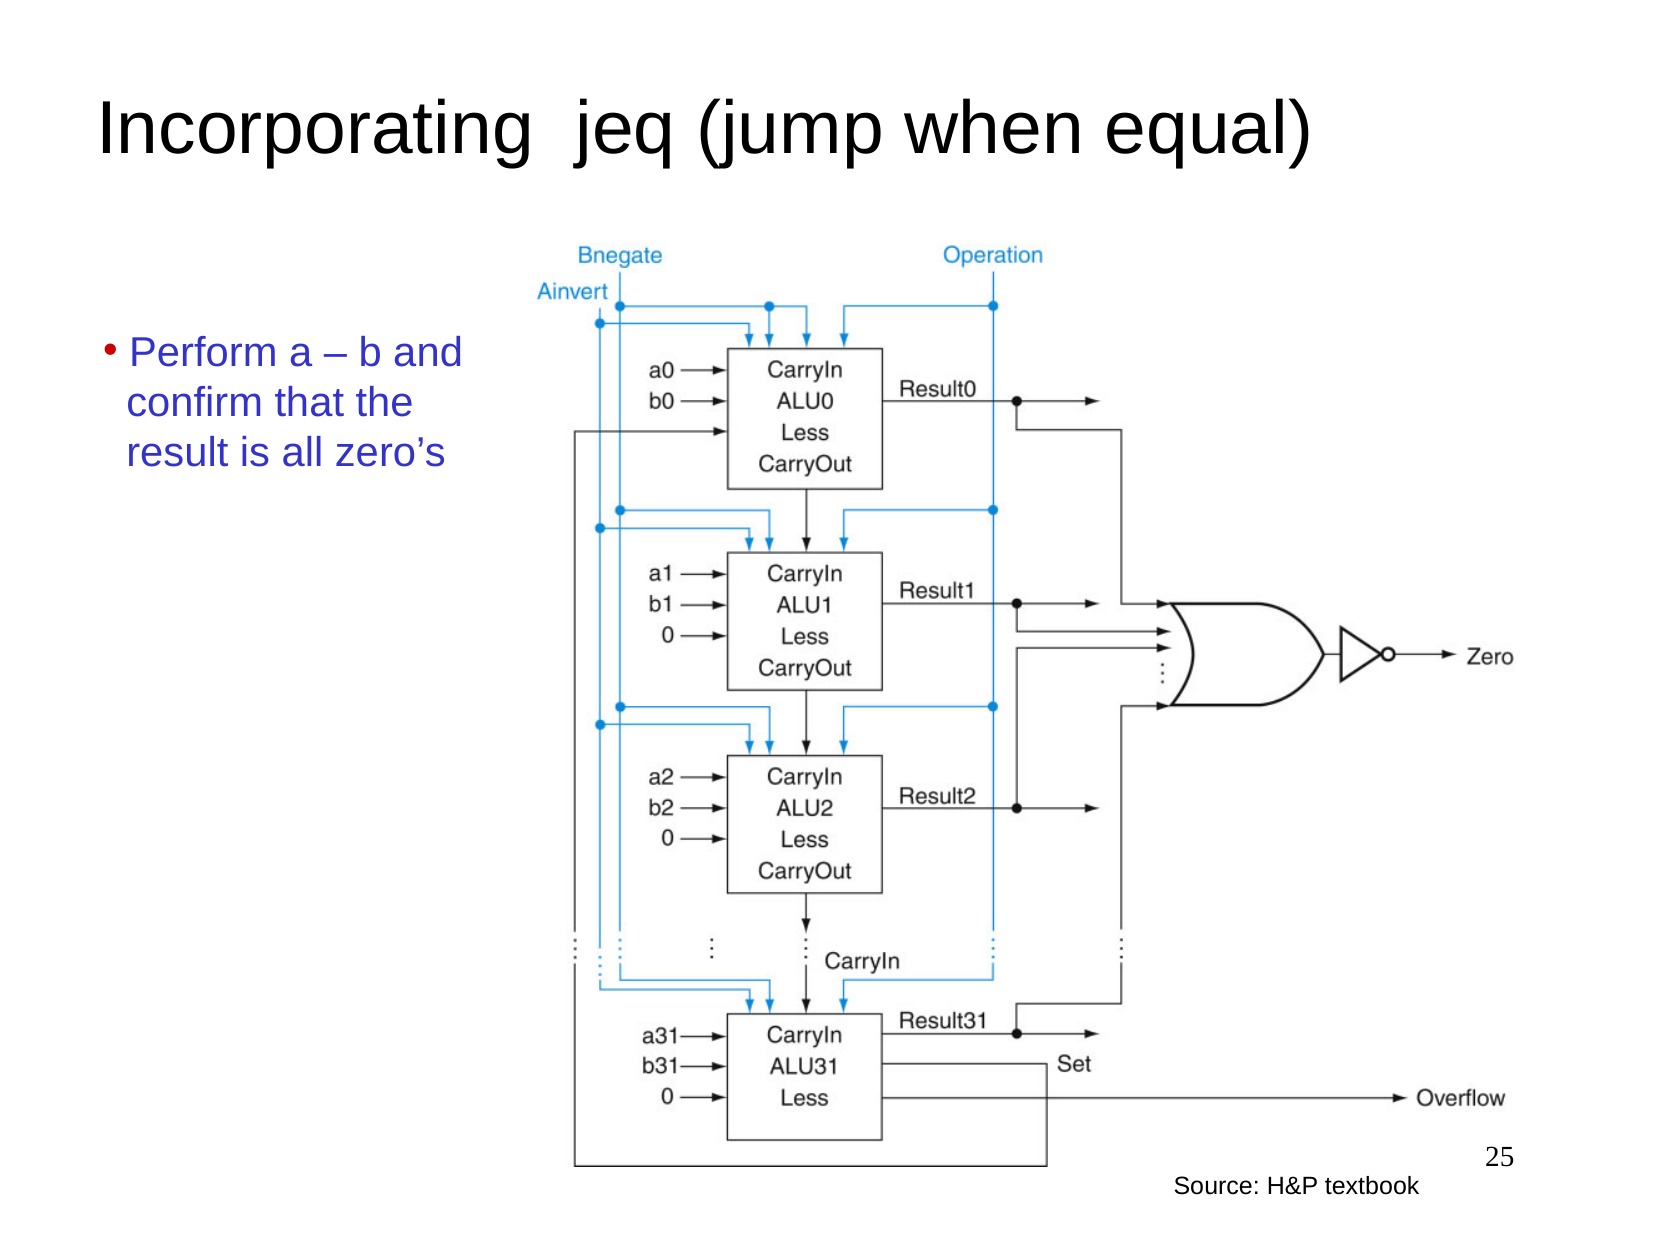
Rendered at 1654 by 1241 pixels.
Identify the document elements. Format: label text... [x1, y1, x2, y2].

text_box Perform a – b and confirm that the result is all zero’s [88, 316, 479, 483]
text_box <number> [1185, 1129, 1530, 1213]
text_box Source: H&P textbook [1158, 1162, 1435, 1208]
picture [537, 243, 1514, 1167]
text_box Incorporating jeq (jump when equal) [81, 71, 1330, 177]
